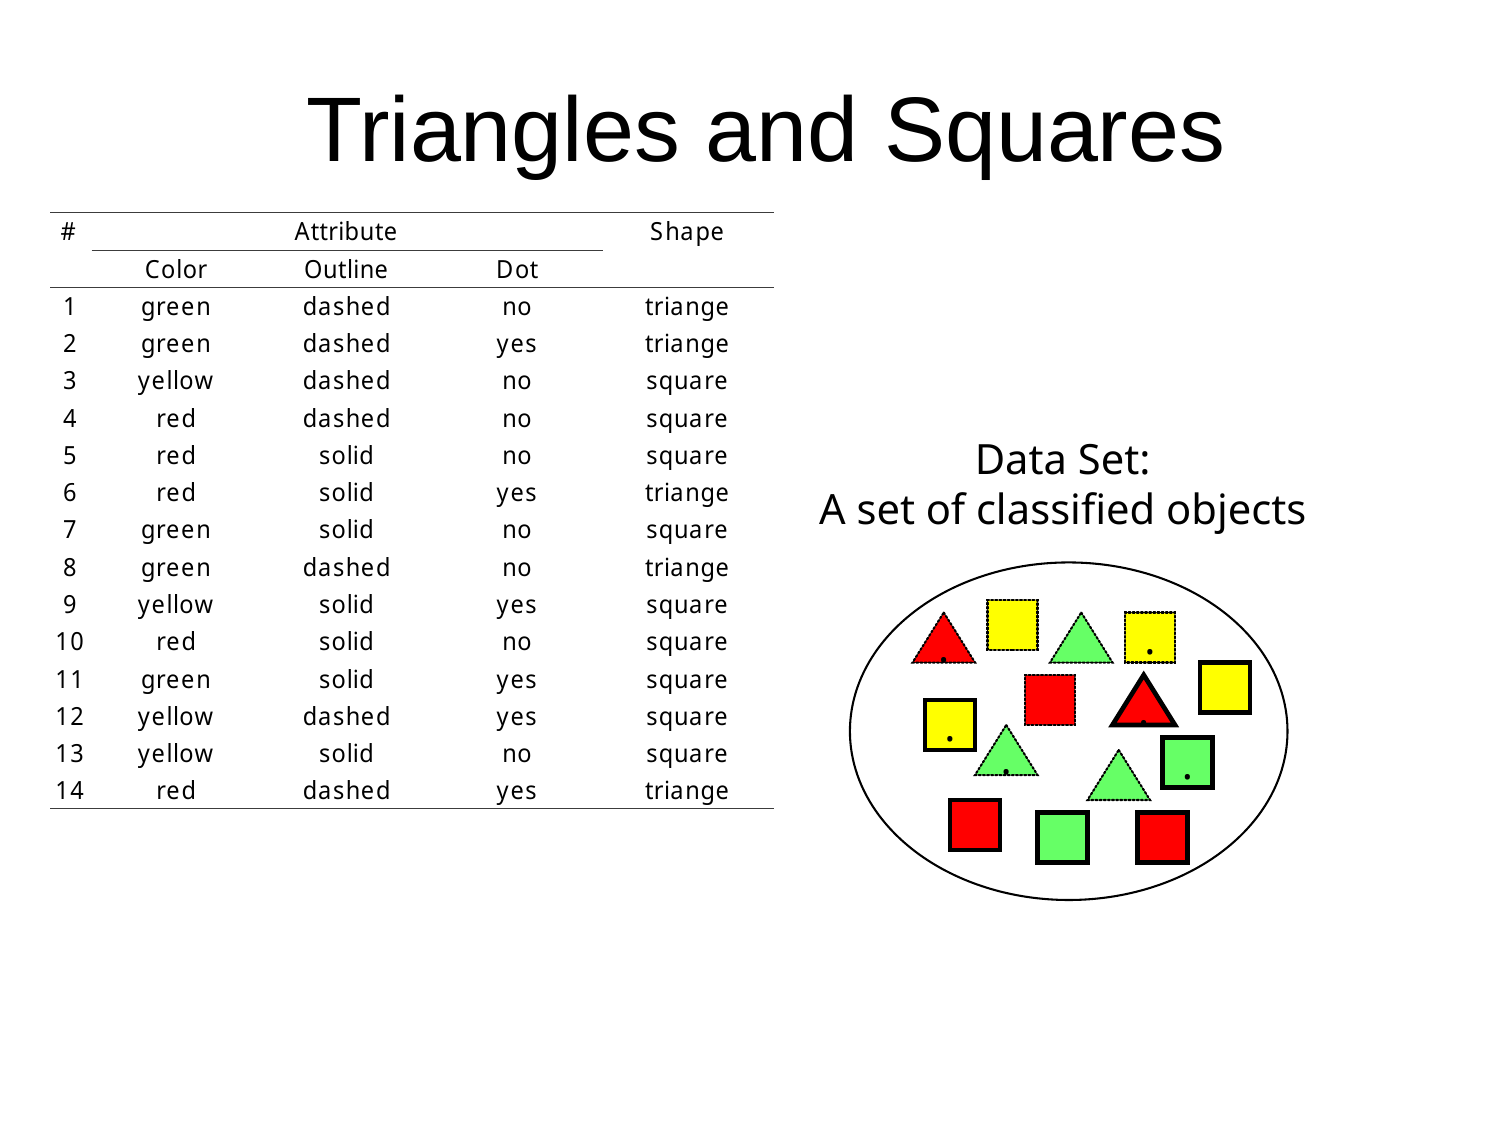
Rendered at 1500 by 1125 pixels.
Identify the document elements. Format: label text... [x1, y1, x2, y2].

text_box . [912, 612, 976, 663]
title Triangles and Squares [24, 0, 1476, 188]
text_box [1025, 674, 1075, 725]
text_box [1199, 662, 1250, 713]
text_box [950, 800, 1000, 850]
text_box . [924, 699, 975, 750]
text_box [1050, 612, 1113, 663]
text_box . [1162, 737, 1213, 788]
text_box [1037, 812, 1088, 863]
text_box . [1112, 674, 1176, 726]
text_box . [1124, 612, 1175, 663]
text_box [1137, 812, 1188, 863]
text_box . [975, 725, 1038, 776]
text_box [1087, 749, 1151, 801]
text_box Data Set: A set of classified objects [804, 424, 1322, 541]
chart [50, 212, 775, 811]
text_box [987, 599, 1038, 650]
